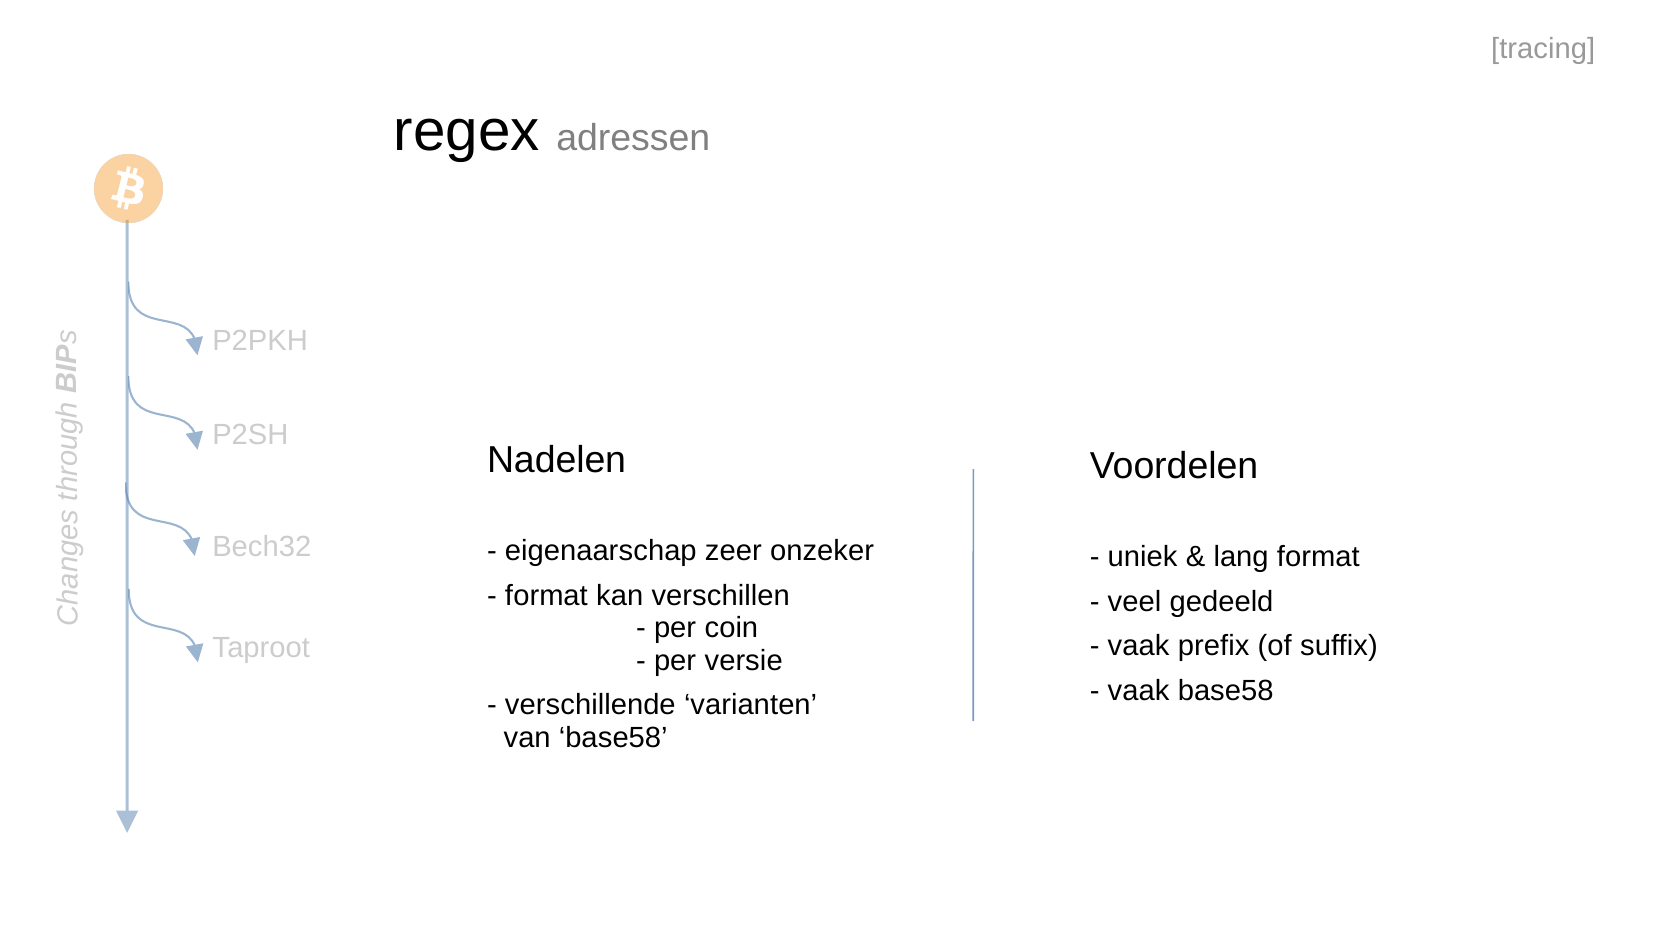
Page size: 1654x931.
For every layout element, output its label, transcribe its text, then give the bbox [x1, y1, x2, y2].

picture [94, 154, 163, 223]
text_box Taproot [197, 623, 344, 678]
text_box P2SH [197, 410, 336, 465]
text_box Nadelen - eigenaarschap zeer onzeker - format kan verschillen - per coin - per versie - verschillende ‘varianten’ van ‘base58’ [472, 430, 927, 872]
text_box regex adressen [379, 90, 1005, 236]
text_box Bech32 [197, 522, 350, 577]
text_box [tracing] [1476, 24, 1623, 76]
text_box P2PKH [197, 316, 347, 371]
text_box Changes through BIPs [41, 170, 113, 641]
text_box Voordelen - uniek & lang format - veel gedeeld - vaak prefix (of suffix) - vaak base58 [1075, 436, 1482, 792]
